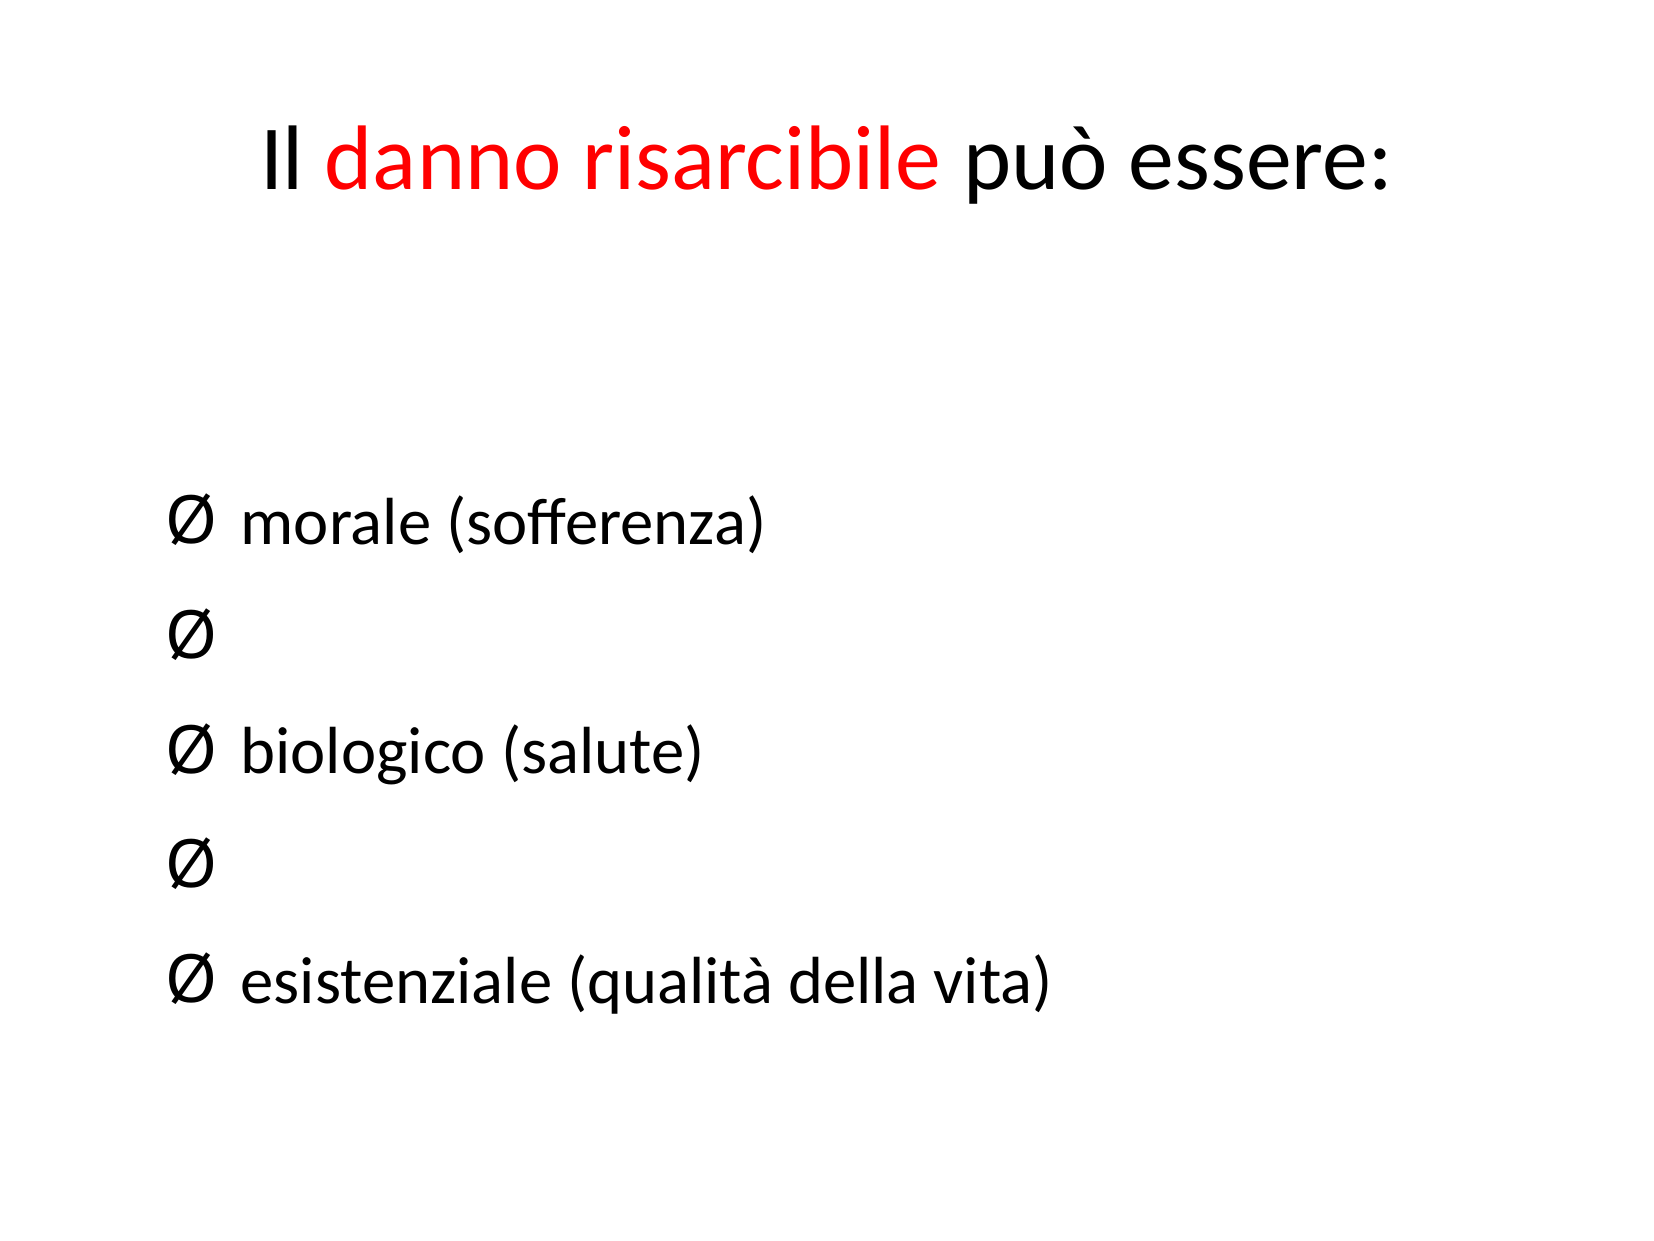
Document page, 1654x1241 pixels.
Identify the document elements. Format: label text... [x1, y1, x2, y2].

title Il danno risarcibile può essere: [82, 49, 1571, 257]
list morale (sofferenza) biologico (salute) esistenziale (qualità della vita) [165, 367, 1654, 1187]
